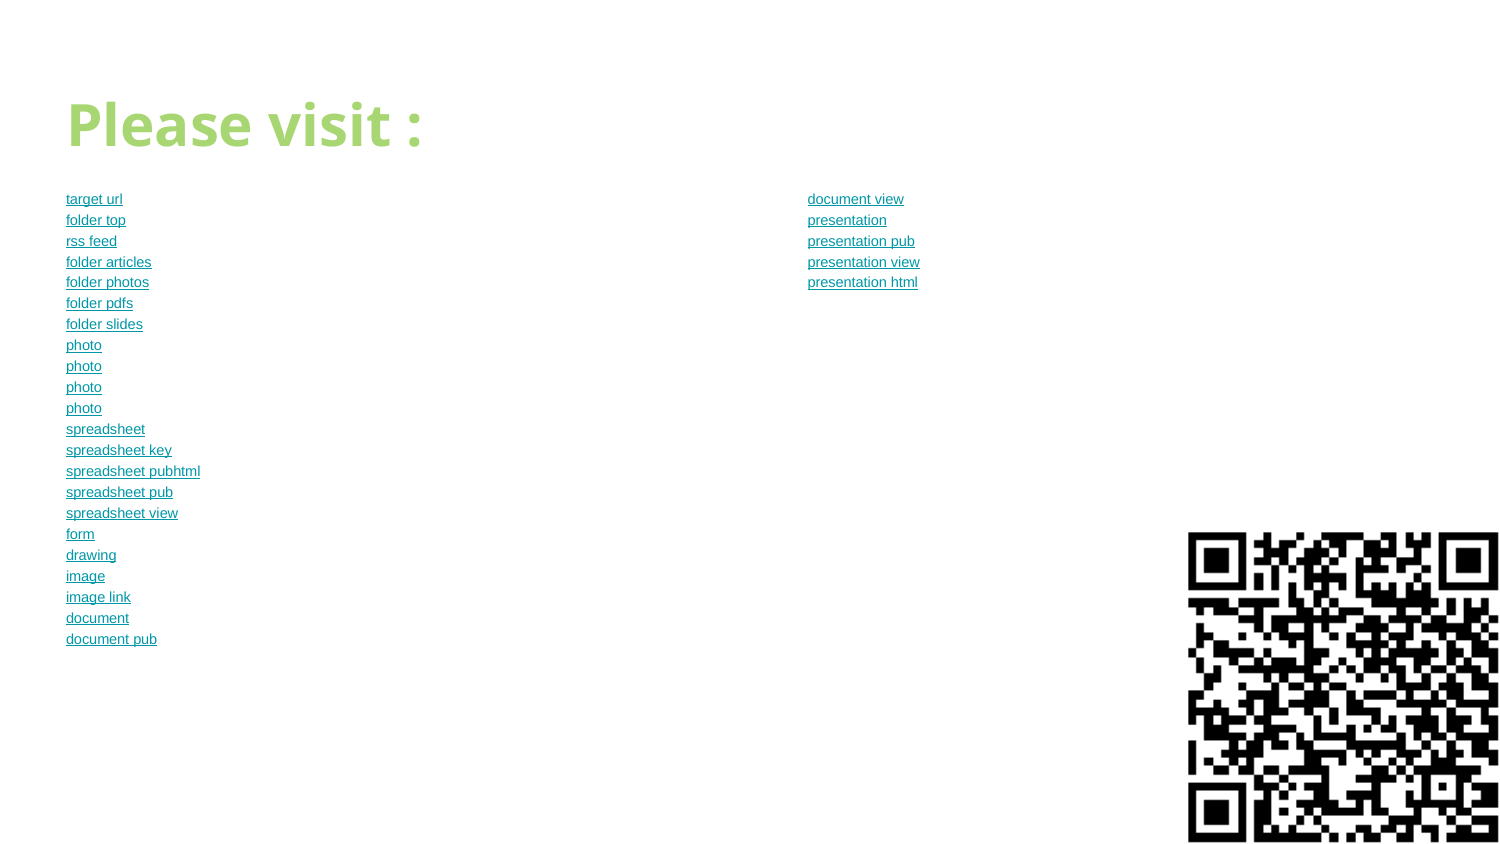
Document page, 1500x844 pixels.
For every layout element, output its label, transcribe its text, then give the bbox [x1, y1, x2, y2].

picture [1187, 531, 1500, 844]
list document view presentation presentation pub presentation view presentation html [792, 189, 1449, 750]
title Please visit : [51, 72, 1449, 167]
list target url folder top rss feed folder articles folder photos folder pdfs folder slides photo photo photo photo spreadsheet spreadsheet key spreadsheet pubhtml spreadsheet pub spreadsheet view form drawing image image link document document pub [51, 189, 708, 750]
